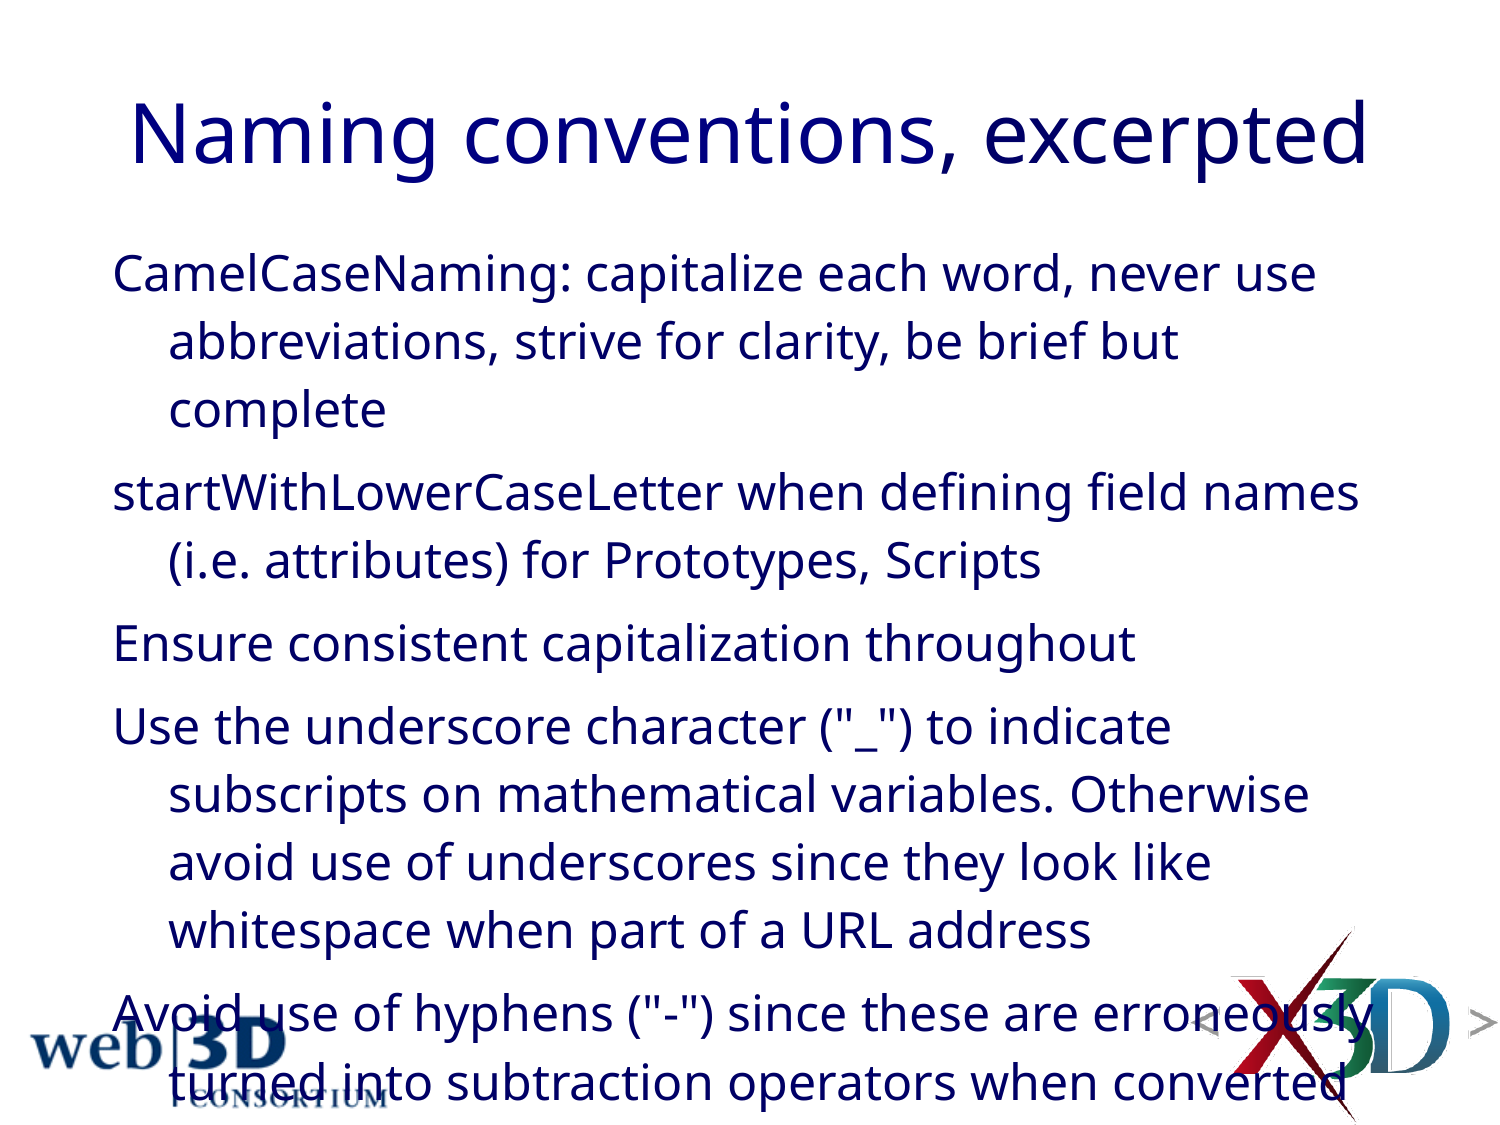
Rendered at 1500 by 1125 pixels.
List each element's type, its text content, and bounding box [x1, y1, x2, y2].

picture [1257, 1020, 1273, 1028]
picture [1288, 1020, 1302, 1028]
picture [12, 998, 413, 1118]
picture [220, 1020, 235, 1028]
title Naming conventions, excerpted [112, 44, 1388, 218]
picture [1187, 926, 1500, 1125]
list CamelCaseNaming: capitalize each word, never use abbreviations, strive for clarity, be brief but complete startWithLowerCaseLetter when defining field names (i.e. attributes) for Prototypes, Scripts Ensure consistent capitalization throughout Use the underscore character ("_") to indicate subscripts on mathematical variables. Otherwise avoid use of underscores since they look like whitespace when part of a URL address Avoid use of hyphens ("-") since these are erroneously turned into subtraction operators when converted into class or variable names [112, 237, 1388, 1020]
picture [359, 1020, 375, 1028]
picture [176, 1020, 192, 1028]
picture [264, 1020, 278, 1028]
